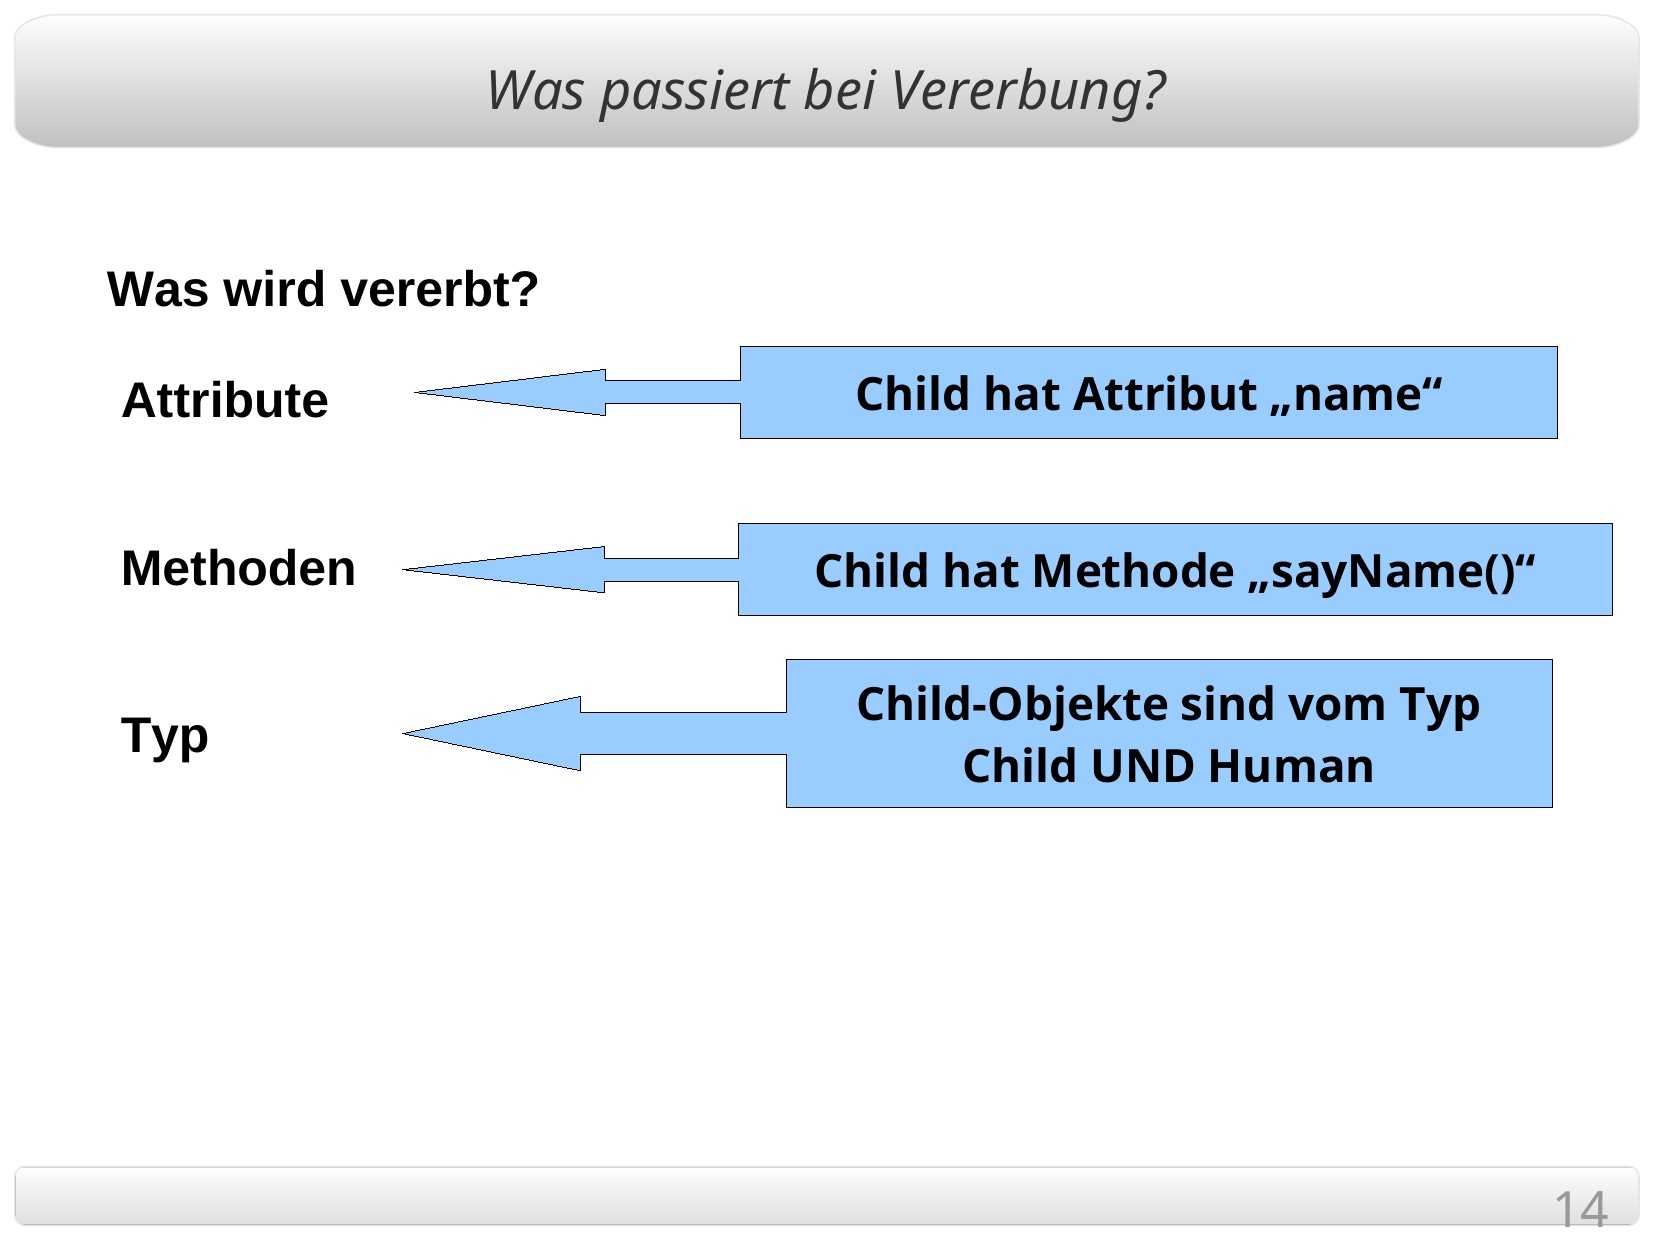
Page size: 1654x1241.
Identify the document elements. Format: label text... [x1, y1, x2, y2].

text_box Was wird vererbt? Attribute Methoden Typ [106, 261, 539, 779]
text_box Child-Objekte sind vom Typ Child UND Human [402, 659, 1553, 808]
text_box Child hat Methode „sayName()“ [402, 523, 1613, 616]
title Was passiert bei Vererbung? [29, 36, 1624, 140]
text_box Child hat Attribut „name“ [414, 346, 1558, 439]
